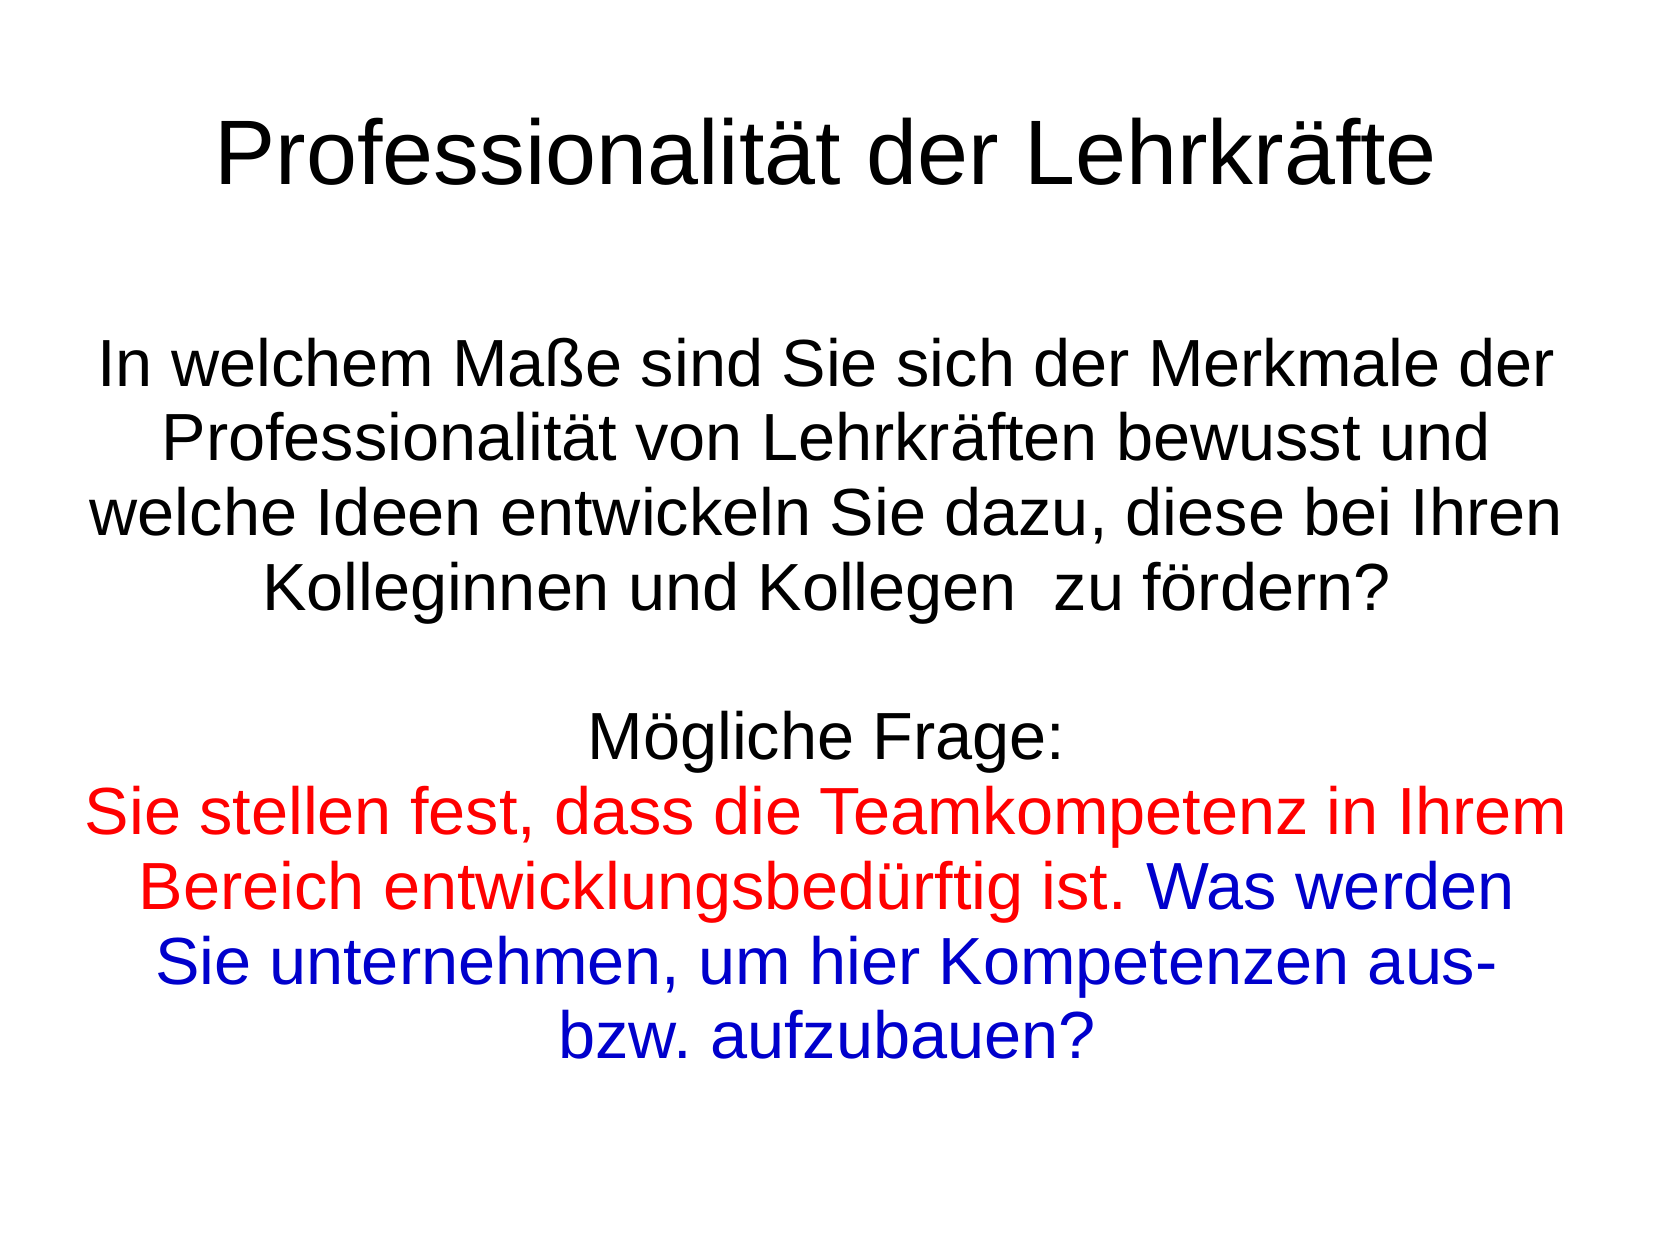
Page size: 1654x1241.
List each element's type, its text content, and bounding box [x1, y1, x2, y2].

title Professionalität der Lehrkräfte [82, 49, 1571, 257]
subtitle In welchem Maße sind Sie sich der Merkmale der Professionalität von Lehrkräften bewusst und welche Ideen entwickeln Sie dazu, diese bei Ihren Kolleginnen und Kollegen zu fördern? Mögliche Frage: Sie stellen fest, dass die Teamkompetenz in Ihrem Bereich entwicklungsbedürftig ist. Was werden Sie unternehmen, um hier Kompetenzen aus- bzw. aufzubauen? [82, 290, 1571, 1109]
